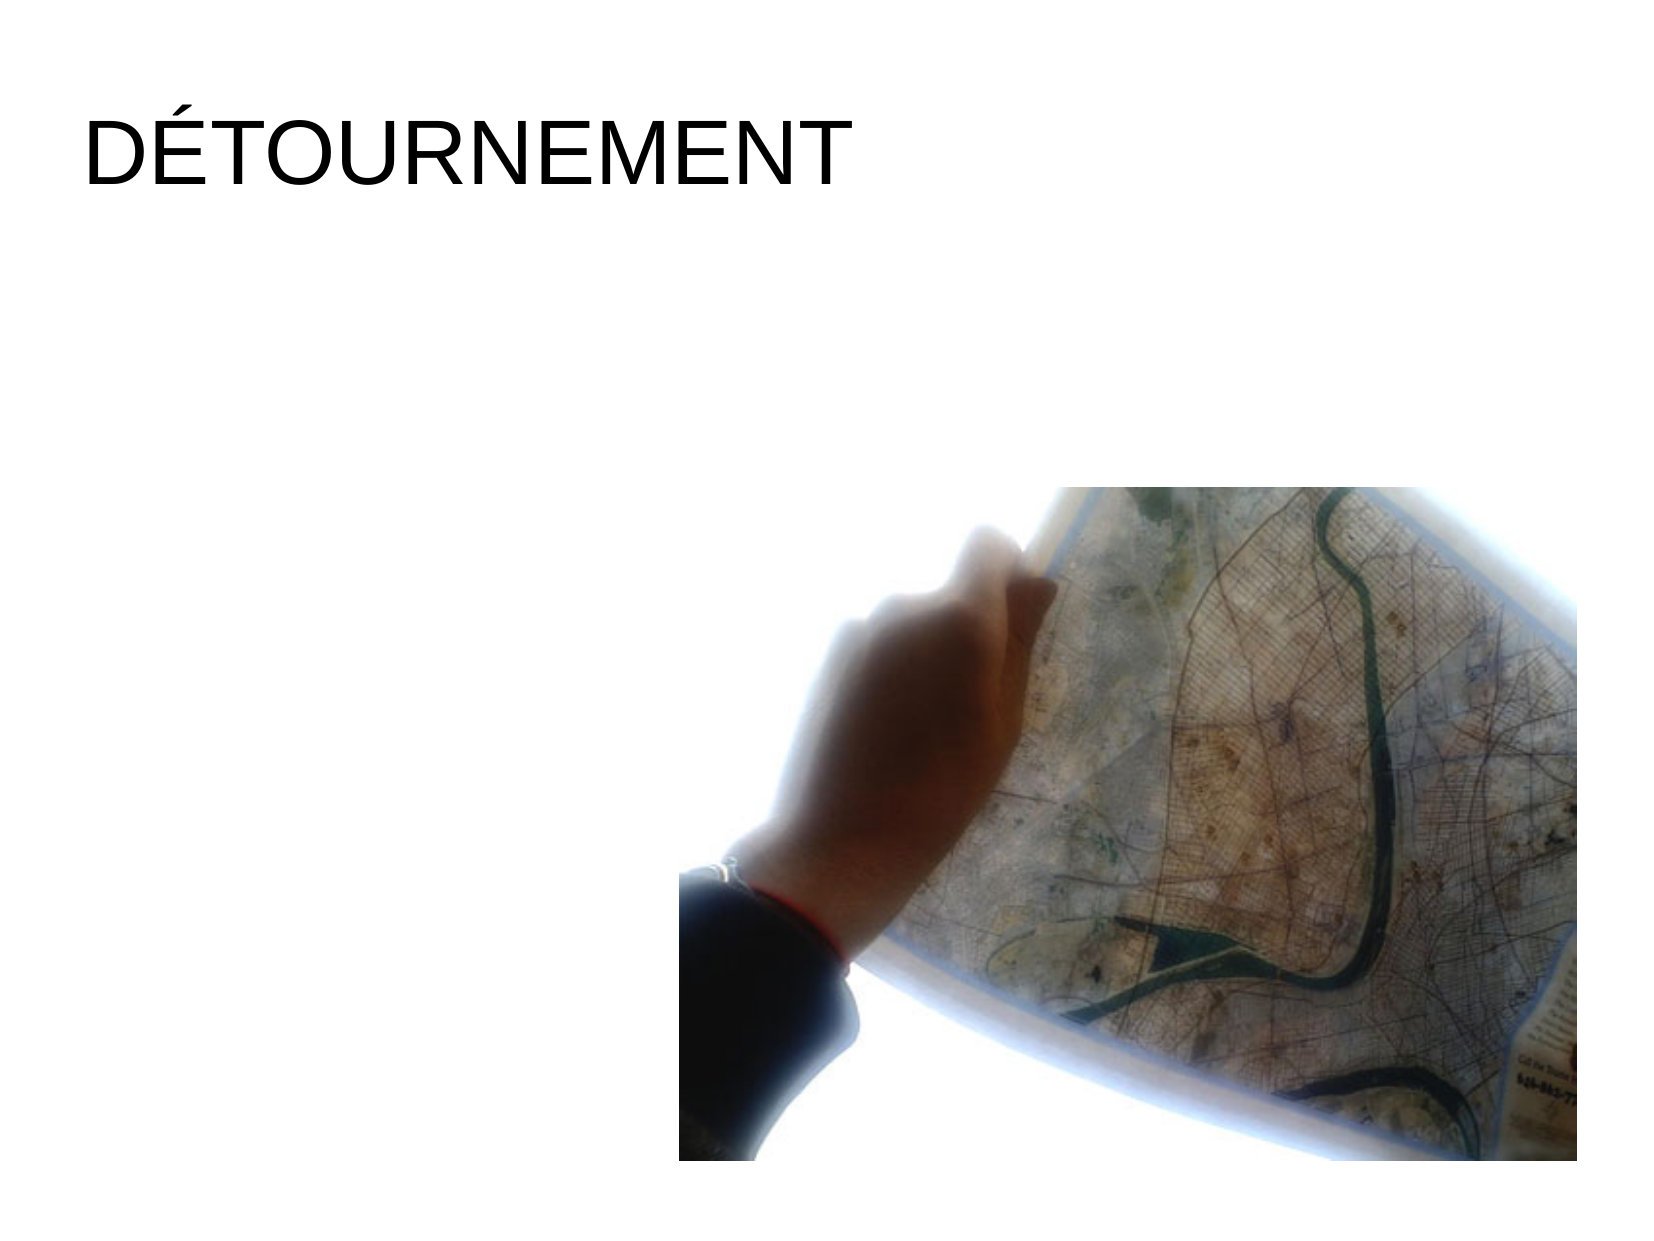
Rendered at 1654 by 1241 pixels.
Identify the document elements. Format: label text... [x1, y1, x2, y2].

picture [679, 487, 1577, 1161]
title DÉTOURNEMENT [82, 56, 1571, 250]
